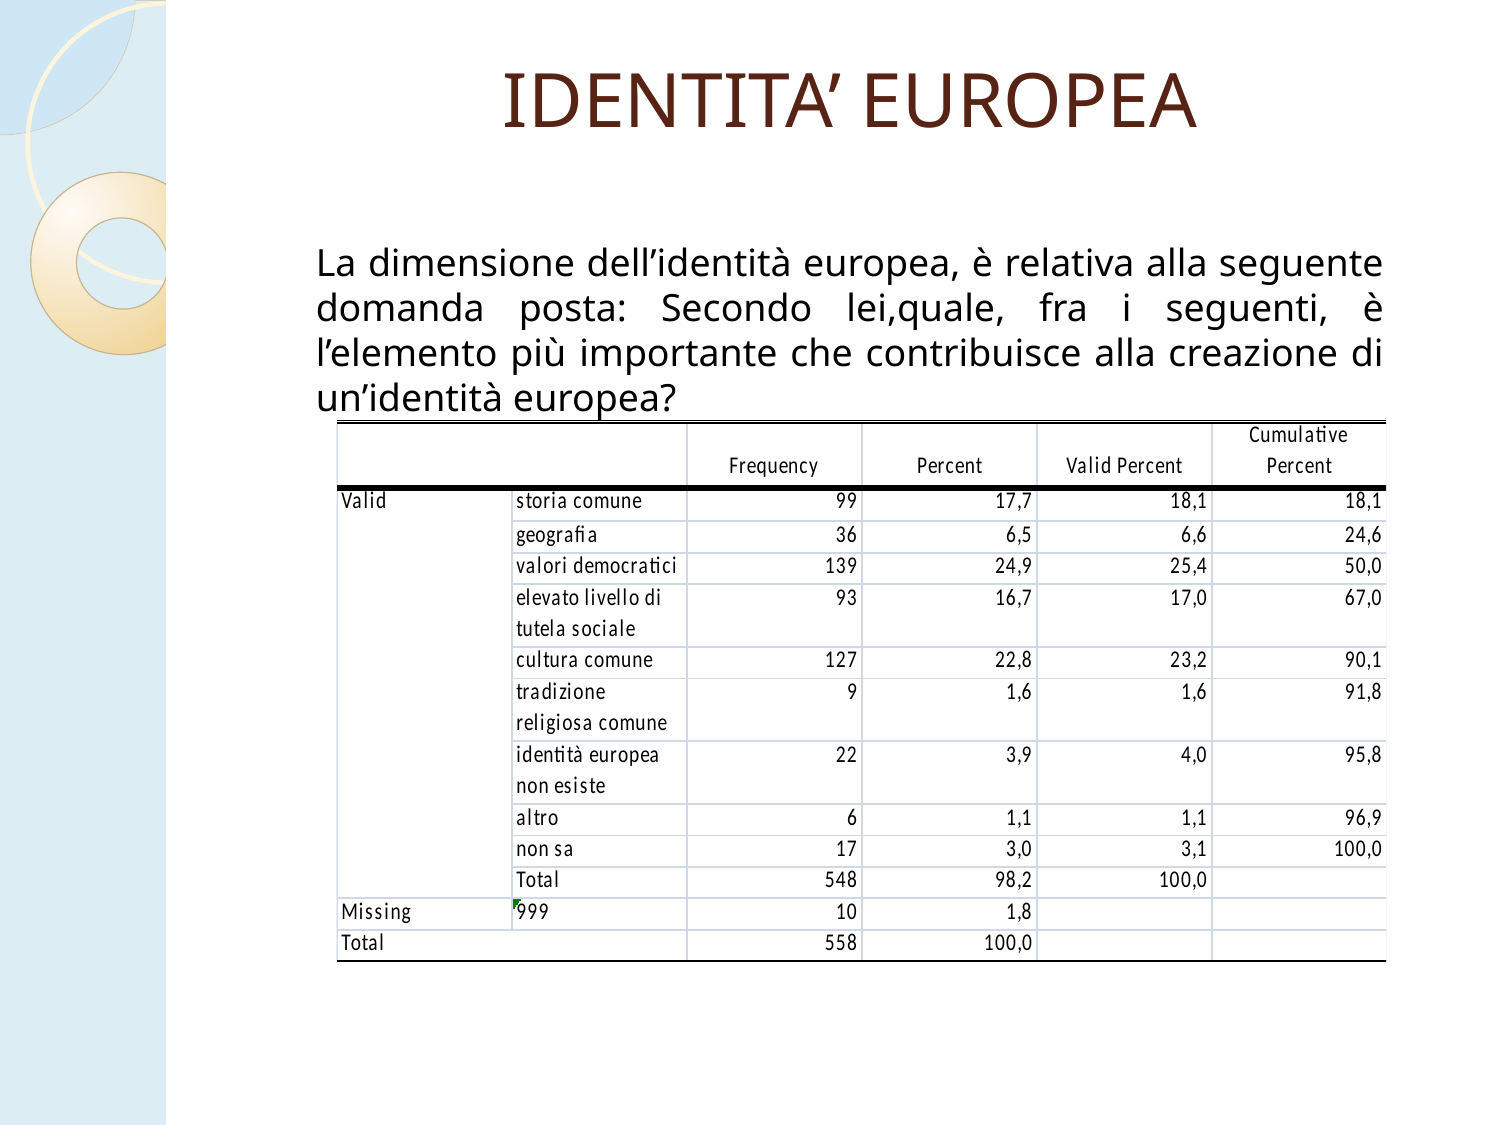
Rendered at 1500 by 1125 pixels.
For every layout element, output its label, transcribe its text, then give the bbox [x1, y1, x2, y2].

picture [336, 427, 1388, 965]
text_box La dimensione dell’identità europea, è relativa alla seguente domanda posta: Secondo lei,quale, fra i seguenti, è l’elemento più importante che contribuisce alla creazione di un’identità europea? [301, 231, 1400, 427]
title IDENTITA’ EUROPEA [235, 45, 1466, 233]
